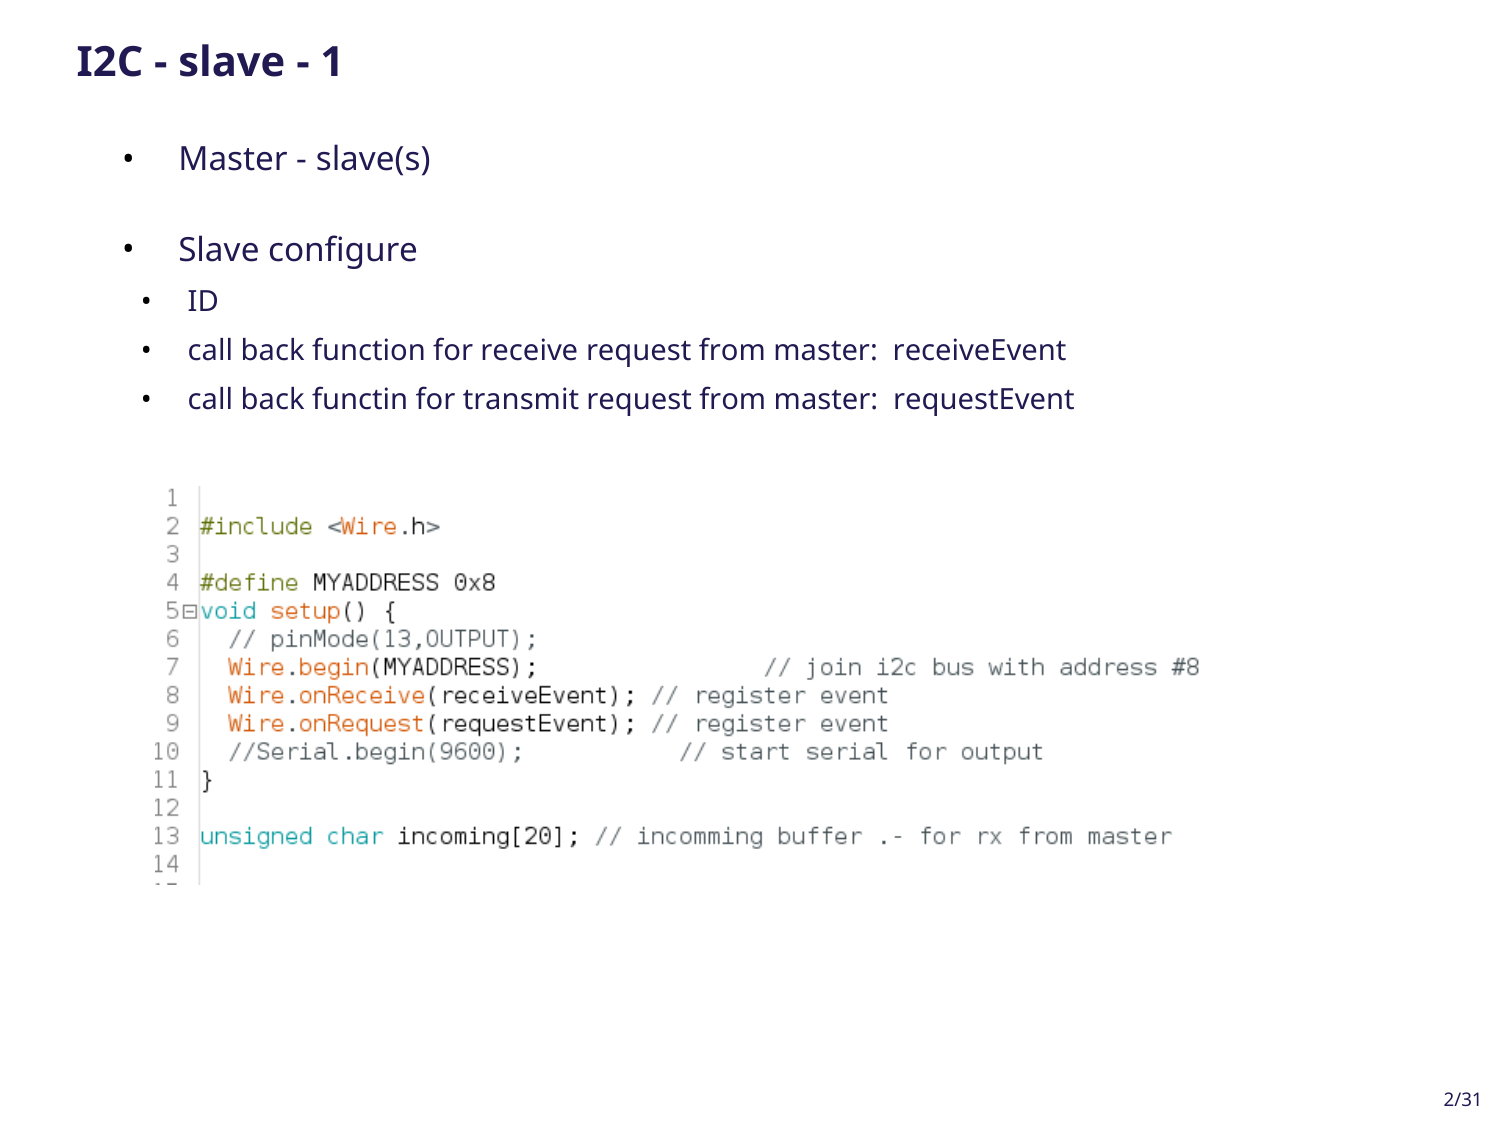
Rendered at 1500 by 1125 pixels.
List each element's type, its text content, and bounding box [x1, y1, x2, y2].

title I2C - slave - 1 [61, 28, 1441, 92]
picture [155, 486, 1291, 886]
list Master - slave(s) Slave configure ID call back function for receive request from master: receiveEvent call back functin for transmit request from master: requestEvent [60, 135, 1482, 1081]
